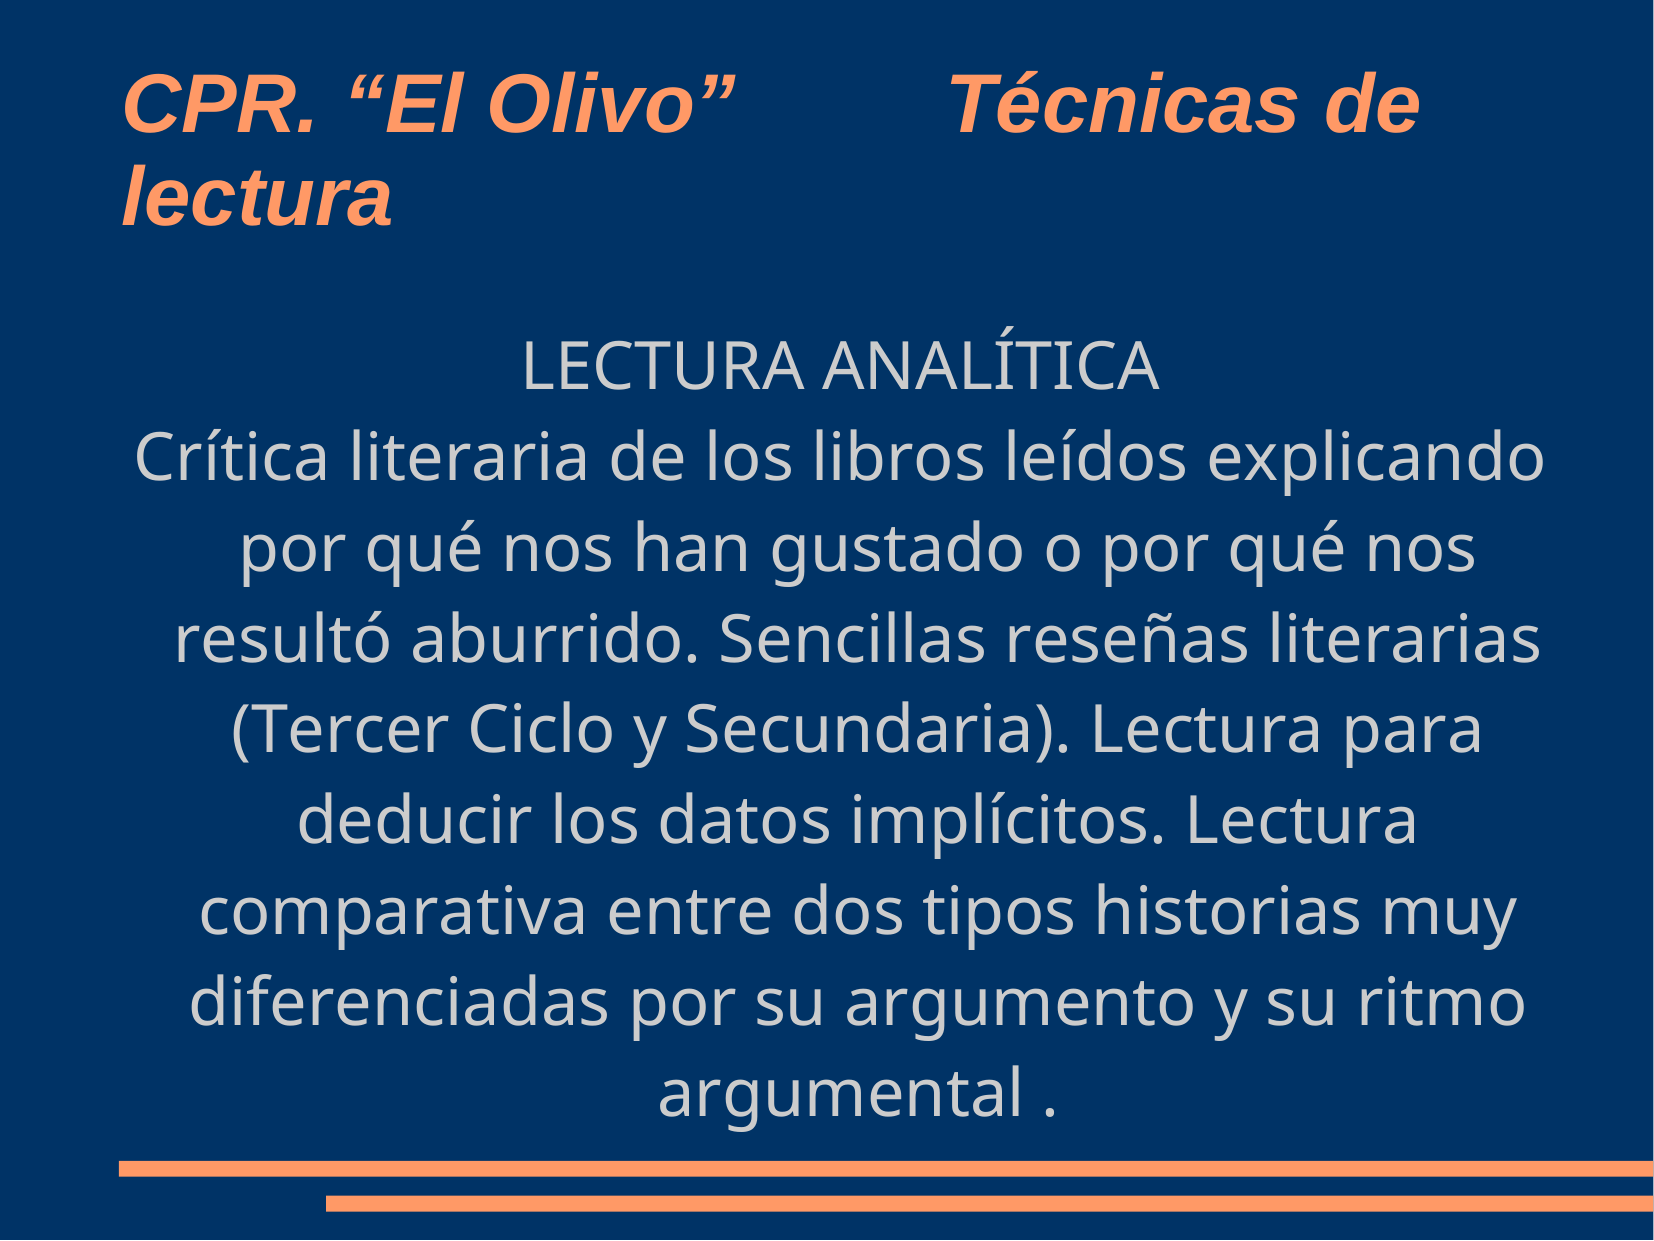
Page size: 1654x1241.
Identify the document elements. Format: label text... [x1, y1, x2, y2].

title CPR. “El Olivo” Técnicas de lectura [121, 46, 1534, 254]
subtitle LECTURA ANALÍTICA Crítica literaria de los libros leídos explicando por qué nos han gustado o por qué nos resultó aburrido. Sencillas reseñas literarias (Tercer Ciclo y Secundaria). Lectura para deducir los datos implícitos. Lectura comparativa entre dos tipos historias muy diferenciadas por su argumento y su ritmo argumental . [121, 322, 1561, 1132]
